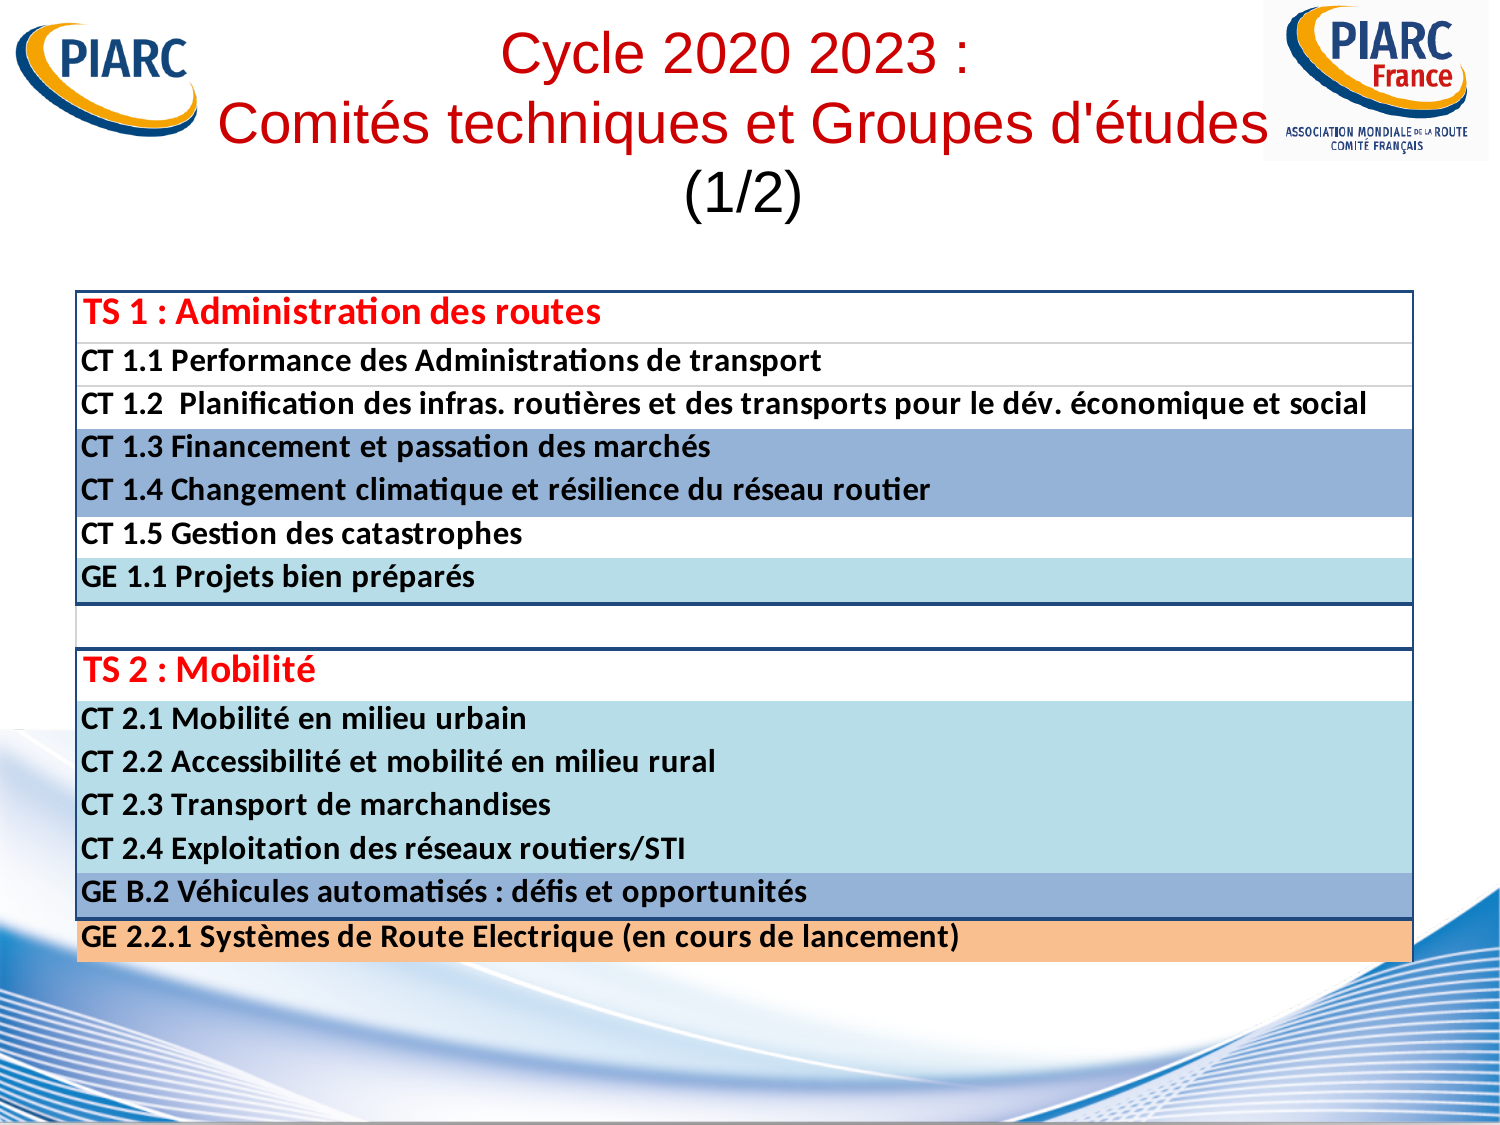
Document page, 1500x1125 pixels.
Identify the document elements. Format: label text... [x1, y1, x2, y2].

picture [0, 290, 1500, 1125]
picture [1263, 0, 1489, 161]
picture [0, 0, 237, 184]
title Cycle 2020 2023 : Comités techniques et Groupes d'études (1/2) [194, 7, 1294, 195]
